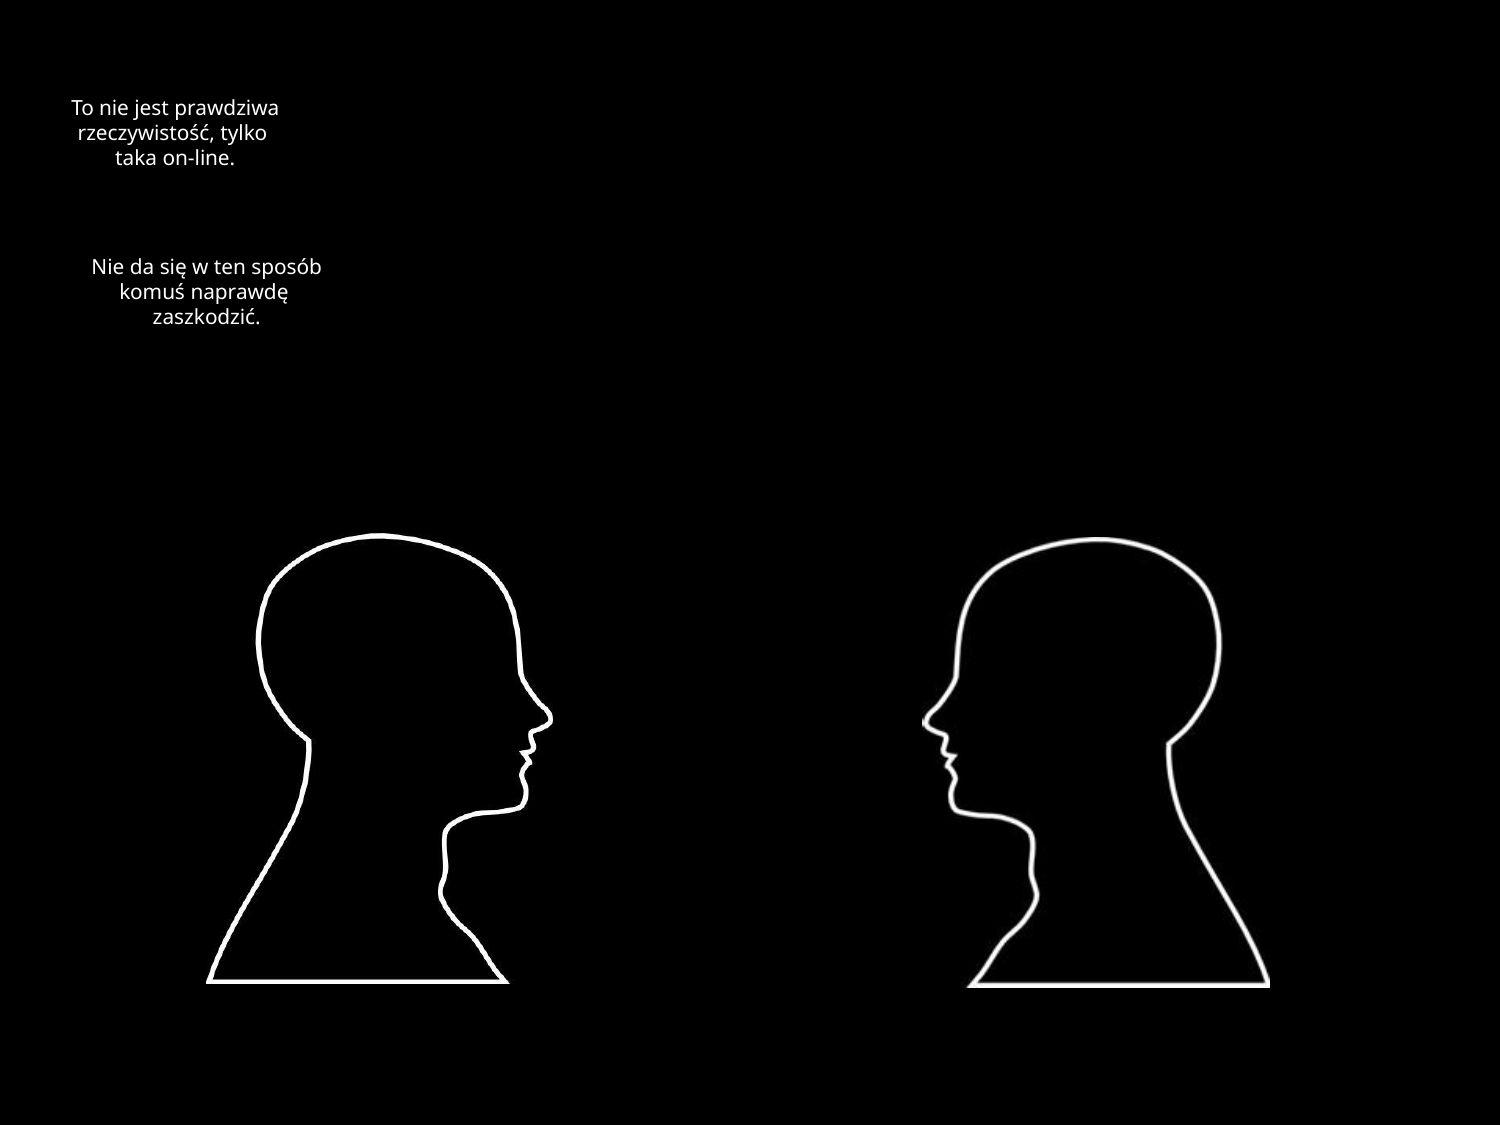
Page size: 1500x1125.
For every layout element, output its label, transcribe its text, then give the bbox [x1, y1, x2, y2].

picture [206, 533, 553, 984]
picture [922, 537, 1270, 988]
text_box To nie jest prawdziwa rzeczywistość, tylko taka on-line. [56, 87, 295, 178]
text_box Nie da się w ten sposób komuś naprawdę zaszkodzić. [76, 246, 337, 337]
